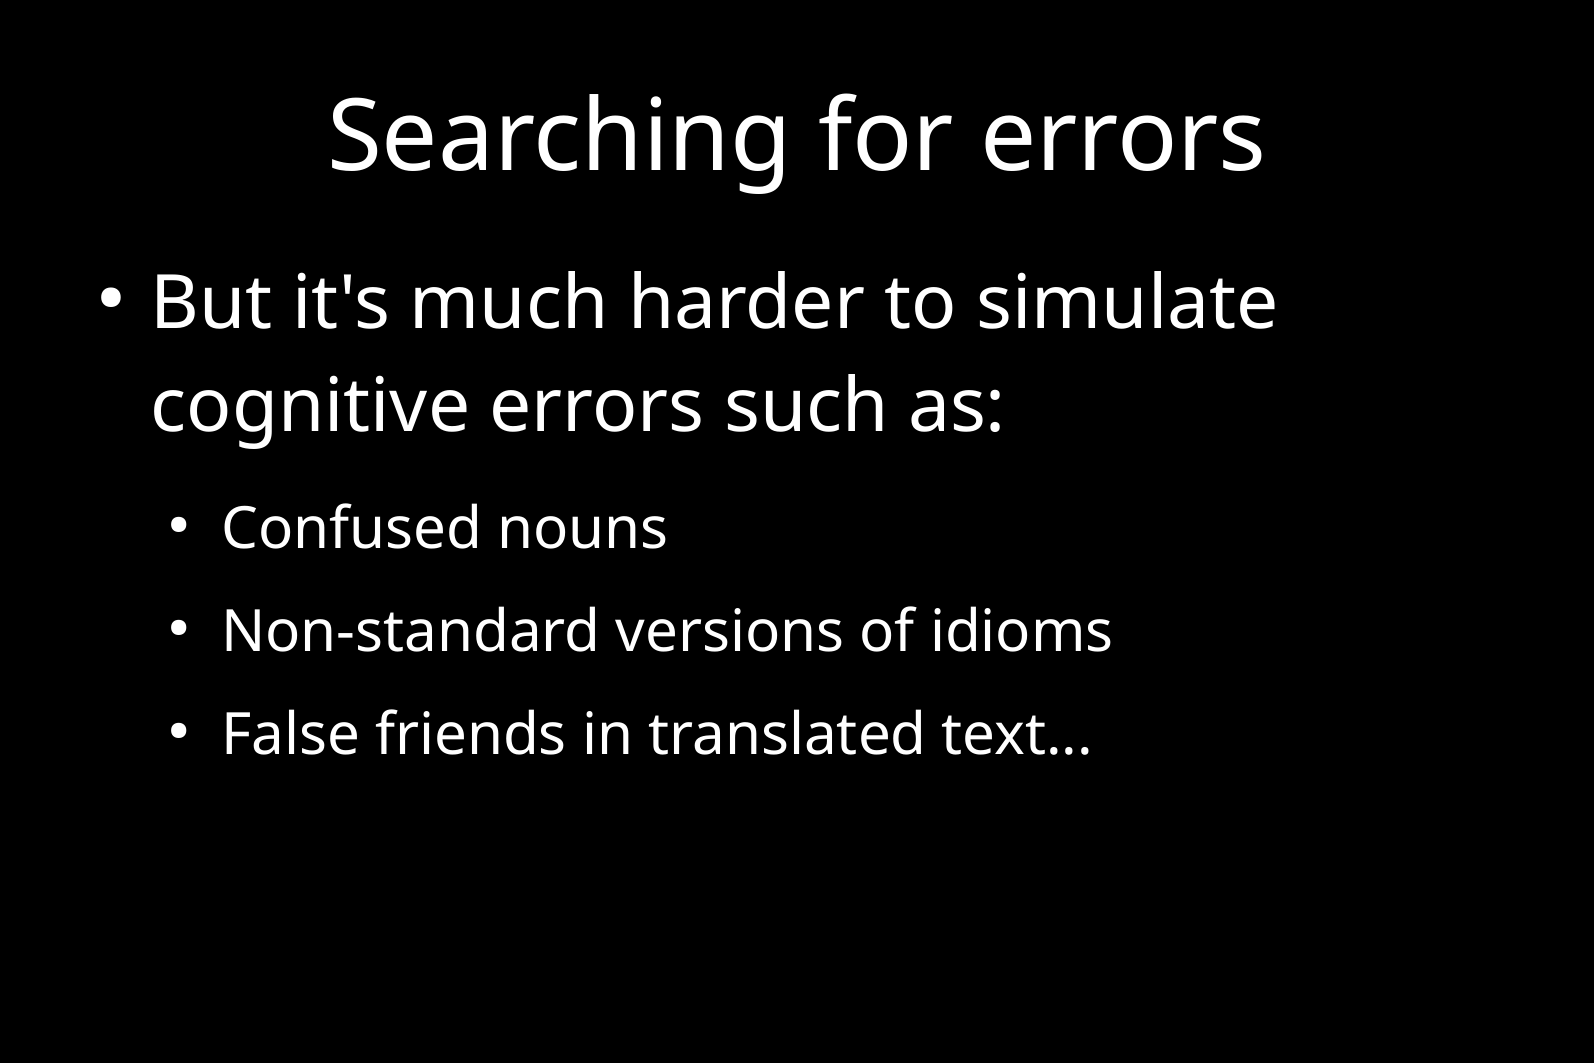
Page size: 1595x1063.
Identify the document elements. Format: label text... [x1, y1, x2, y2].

title Searching for errors [79, 49, 1515, 213]
list But it's much harder to simulate cognitive errors such as: Confused nouns Non-standard versions of idioms False friends in translated text... [79, 248, 1515, 936]
